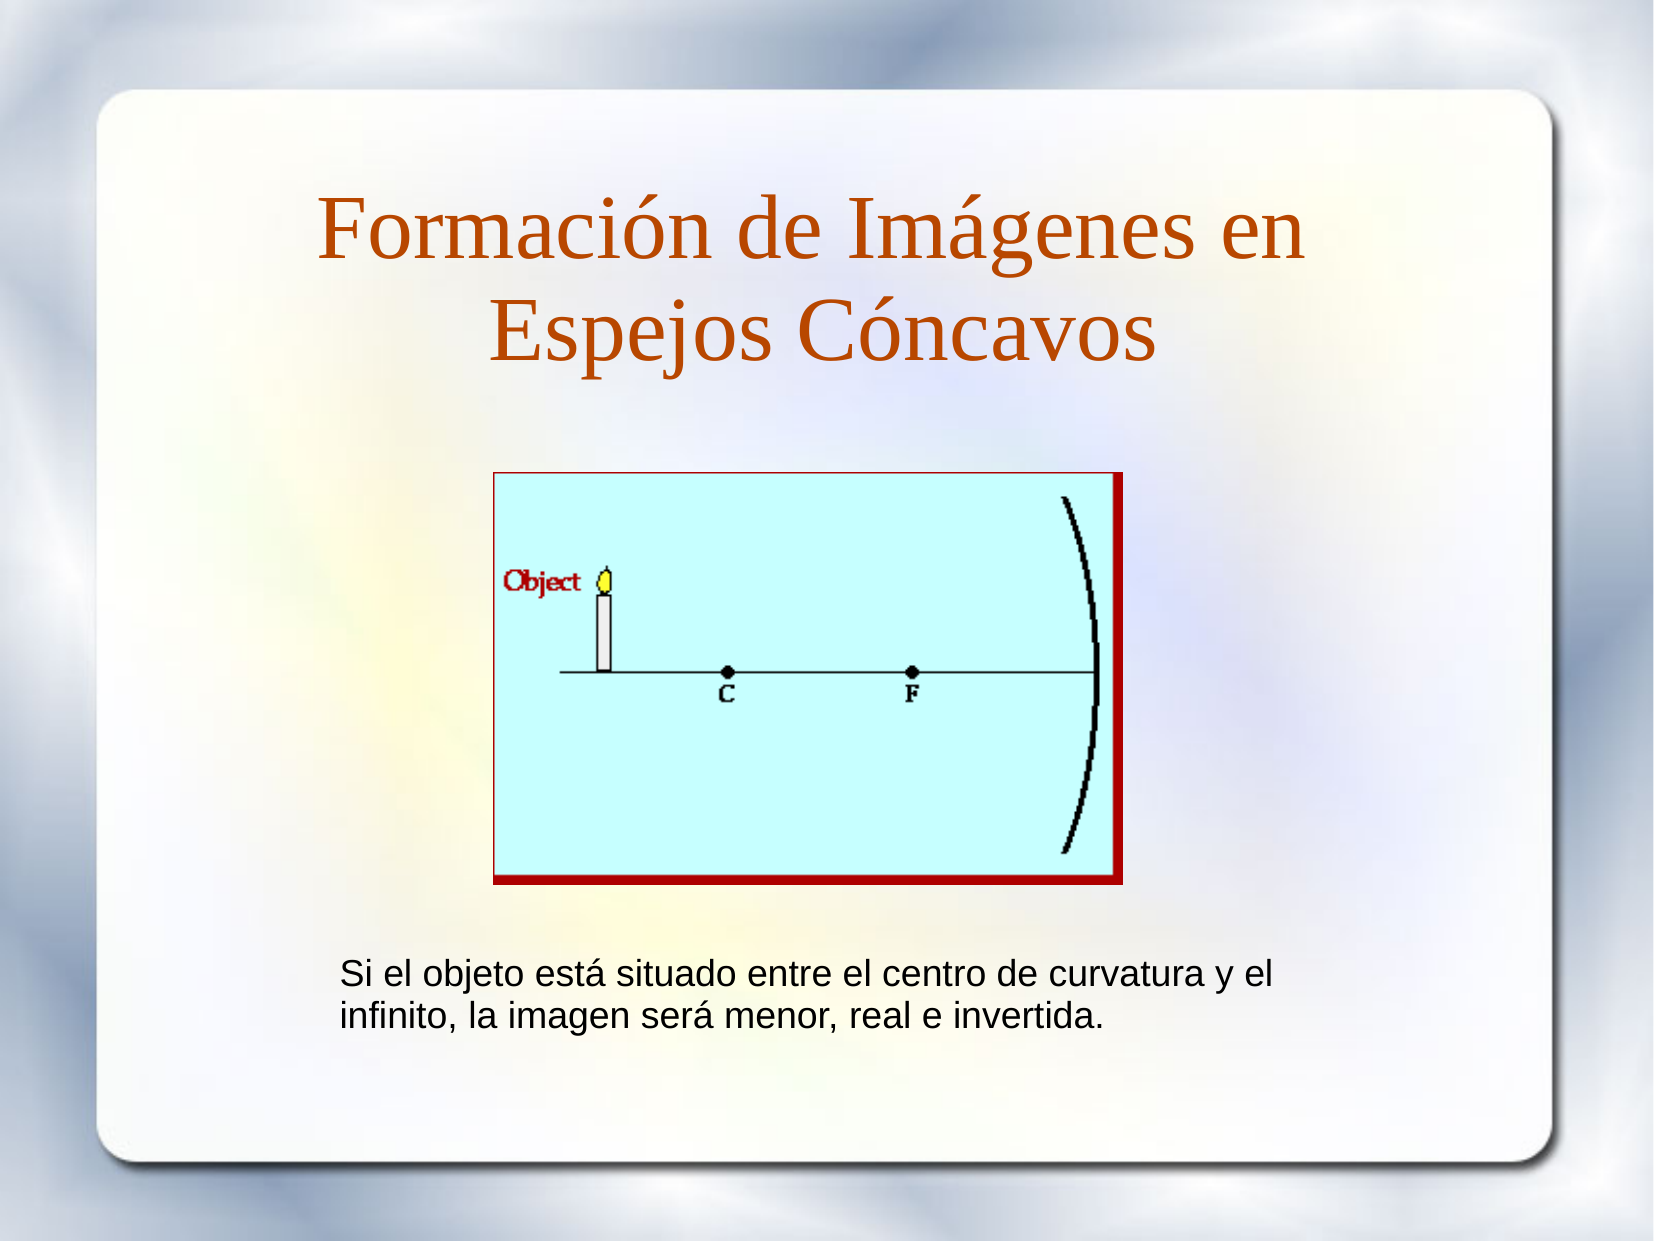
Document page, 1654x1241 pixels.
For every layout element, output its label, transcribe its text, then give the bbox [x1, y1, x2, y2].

picture [0, 0, 1654, 1241]
text_box Si el objeto está situado entre el centro de curvatura y el infinito, la imagen será menor, real e invertida. [324, 944, 1329, 1044]
title Formación de Imágenes en Espejos Cóncavos [118, 177, 1531, 381]
